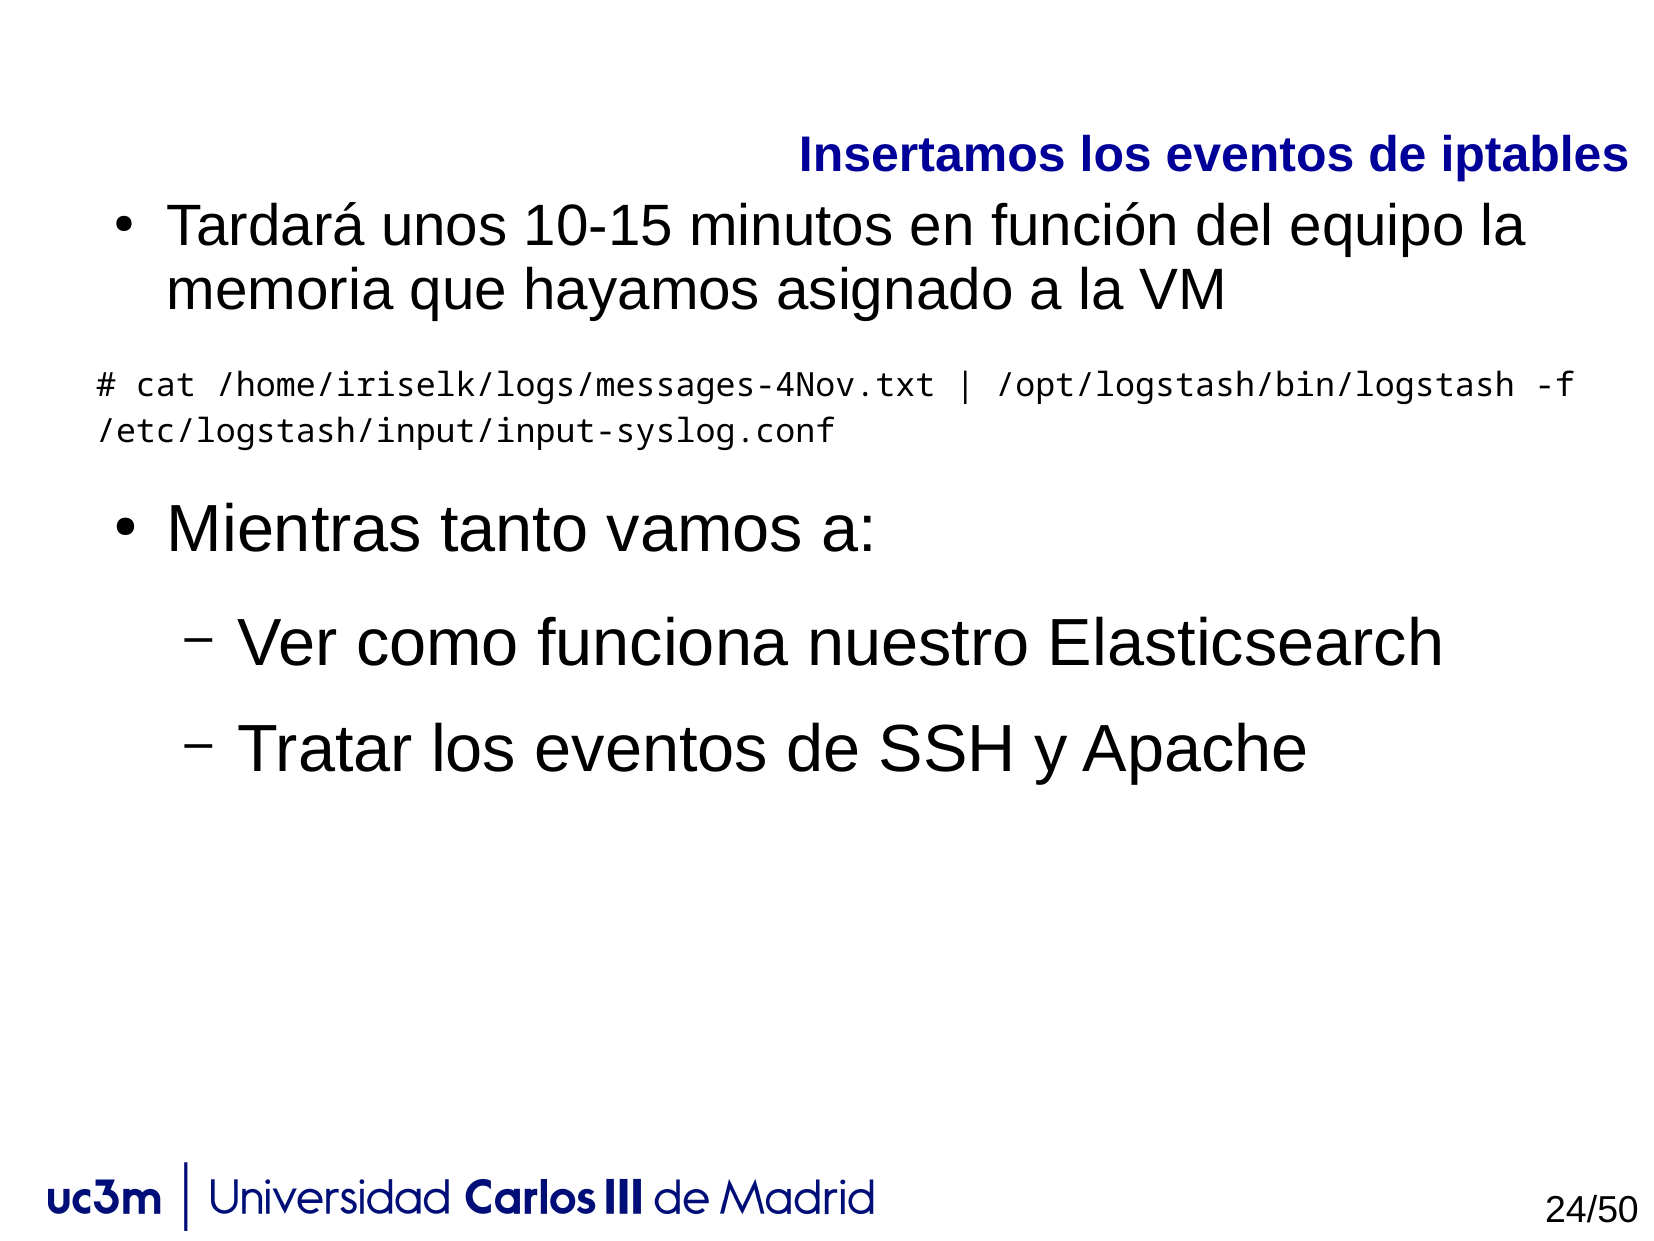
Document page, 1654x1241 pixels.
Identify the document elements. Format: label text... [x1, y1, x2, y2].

list Tardará unos 10-15 minutos en función del equipo la memoria que hayamos asignado a la VM # cat /home/iriselk/logs/messages-4Nov.txt | /opt/logstash/bin/logstash -f /etc/logstash/input/input-syslog.conf Mientras tanto vamos a: Ver como funciona nuestro Elasticsearch Tratar los eventos de SSH y Apache [95, 192, 1584, 1147]
picture [11, 1151, 910, 1241]
title Insertamos los eventos de iptables [129, 0, 1630, 182]
